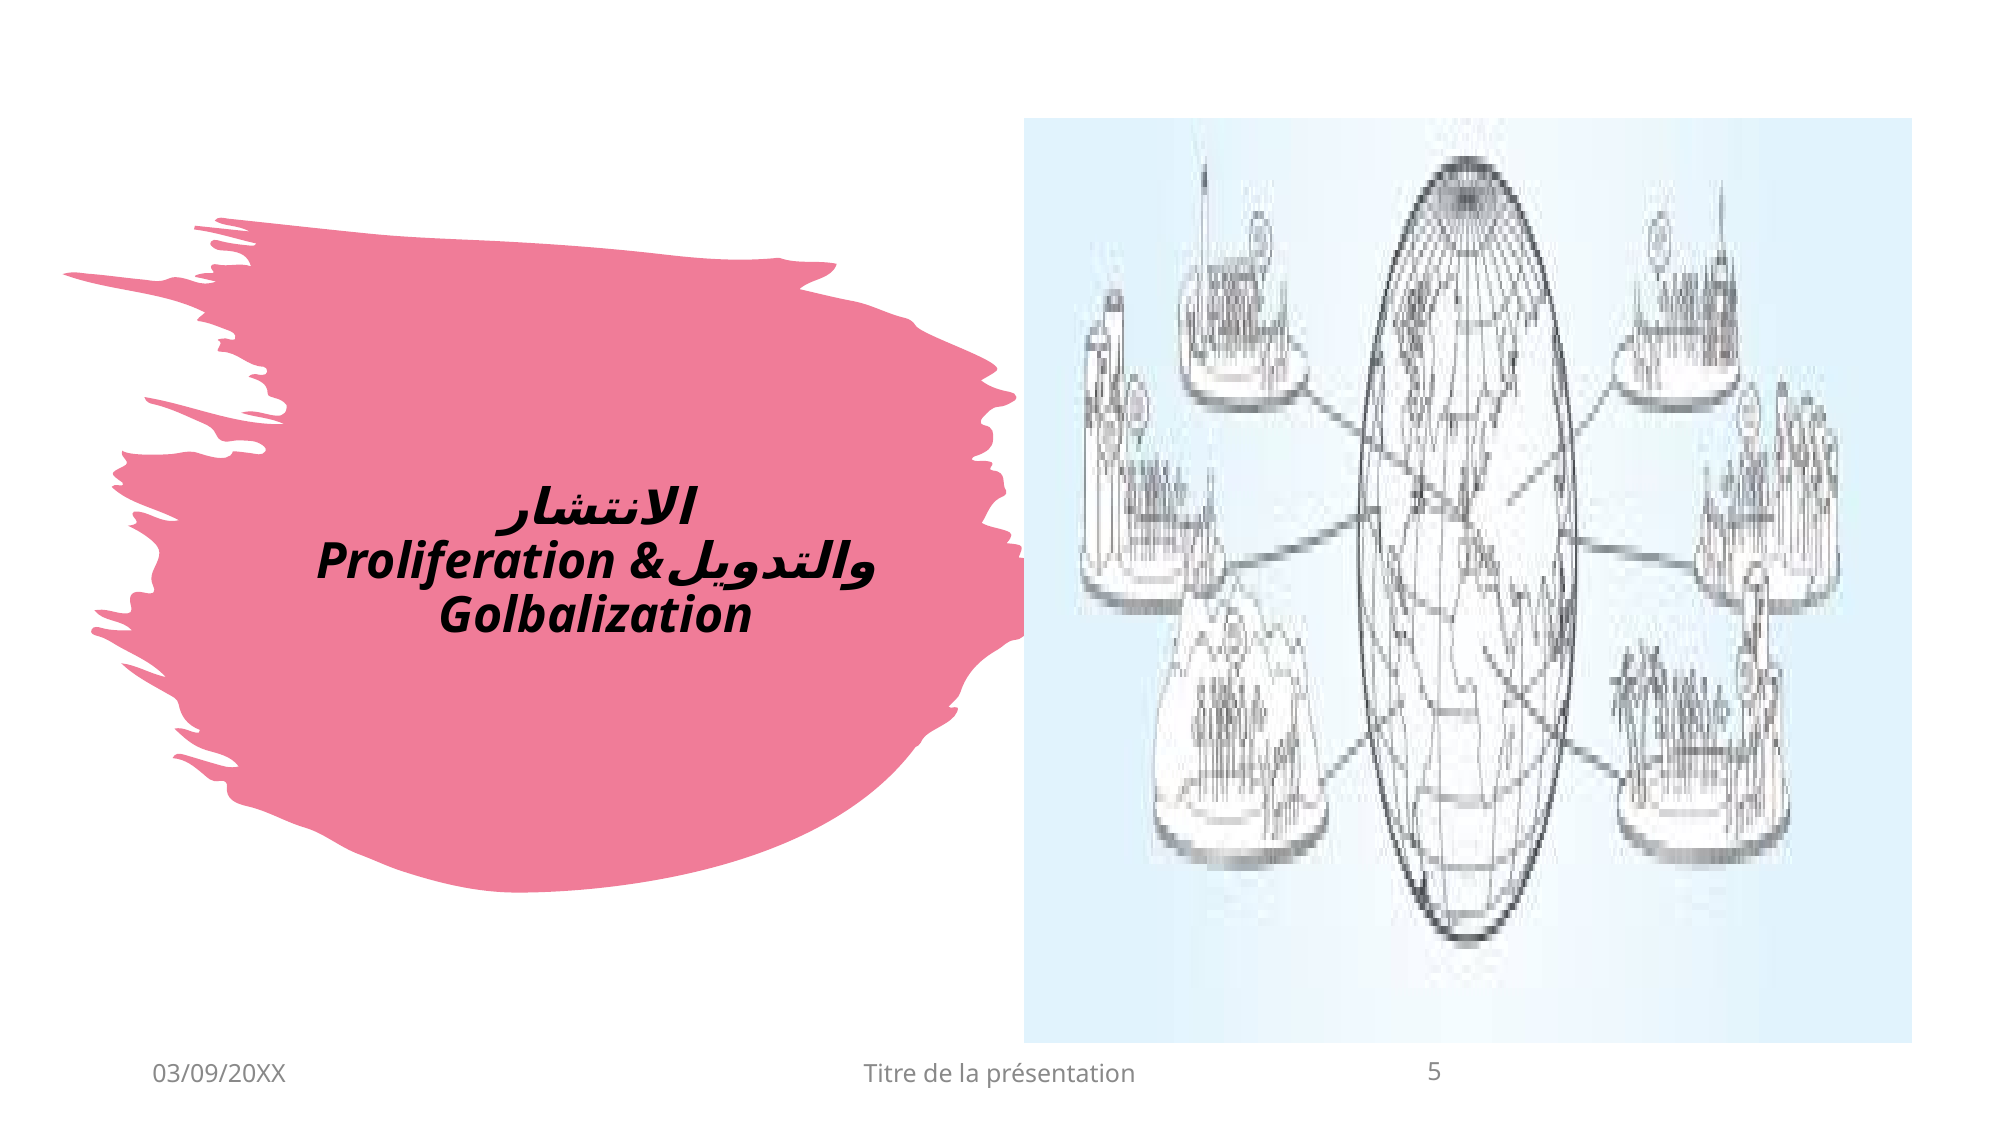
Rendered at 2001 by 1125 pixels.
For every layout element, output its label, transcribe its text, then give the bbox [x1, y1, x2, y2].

picture [1024, 118, 1912, 1043]
text_box Titre de la présentation [662, 1042, 1338, 1103]
text_box ‹#› [1412, 1043, 1863, 1103]
text_box 03/09/20XX [137, 1042, 588, 1103]
title الانتشار والتدويلProliferation & Golbalization [290, 367, 903, 758]
